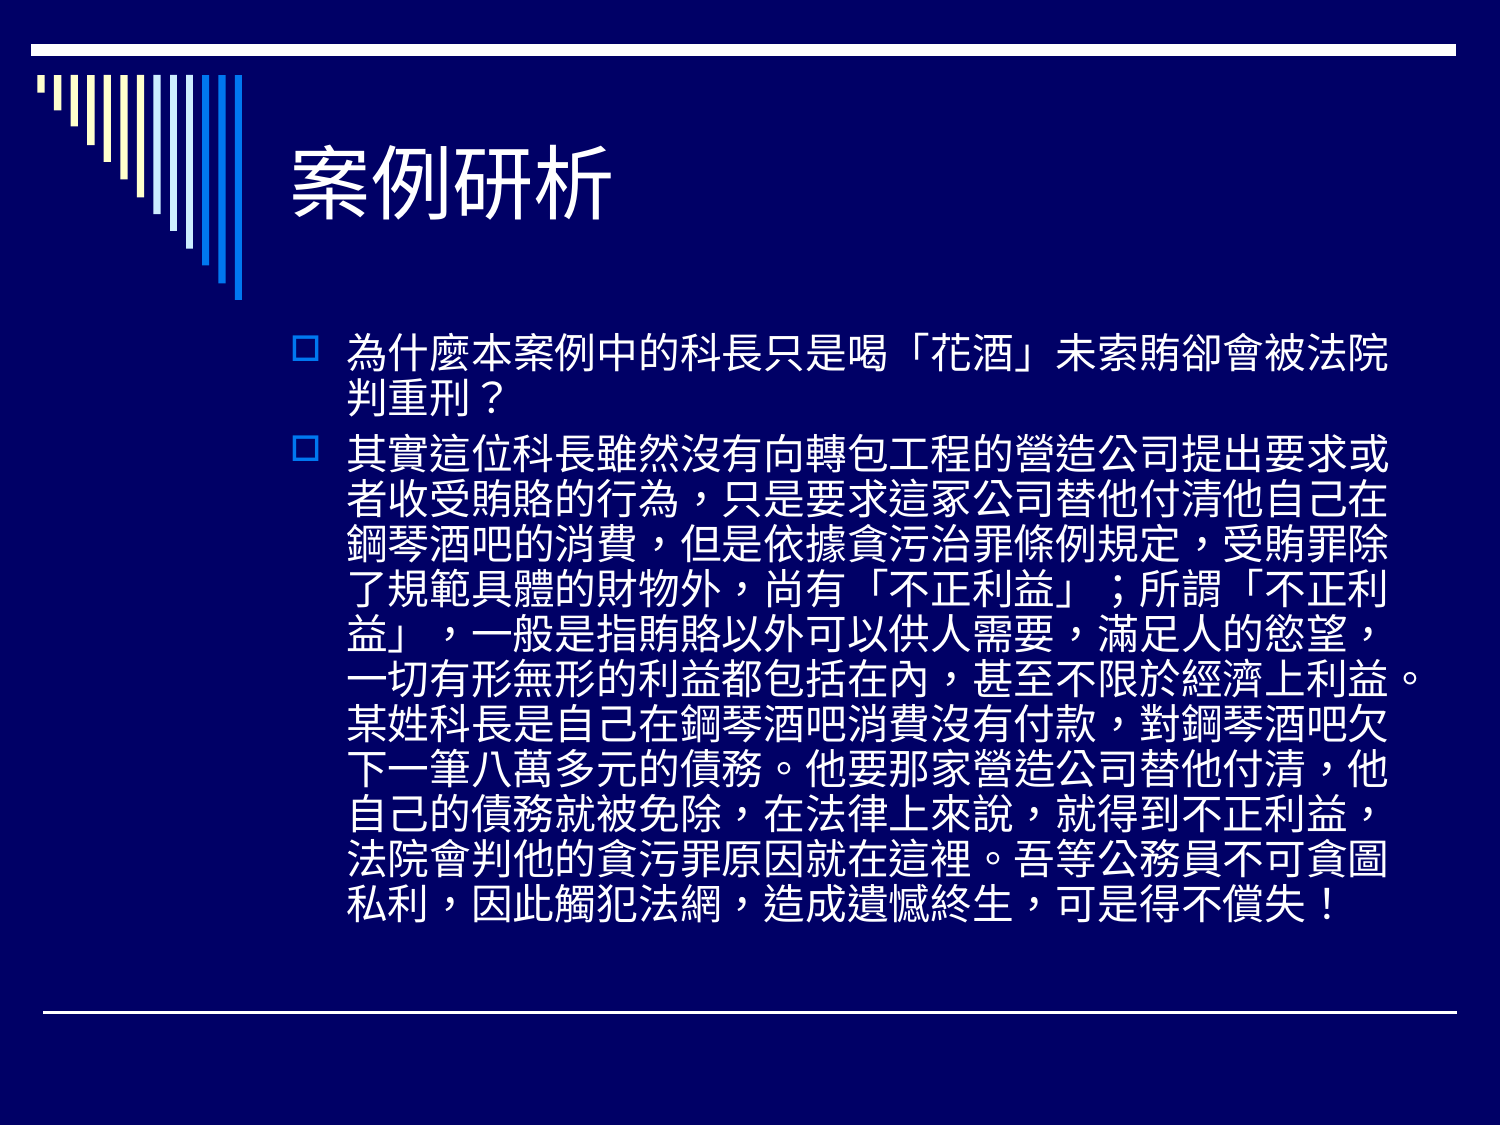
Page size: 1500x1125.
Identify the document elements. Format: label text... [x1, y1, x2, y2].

title 案例研析 [274, 75, 1425, 288]
list 為什麼本案例中的科長只是喝「花酒」未索賄卻會被法院判重刑？ 其實這位科長雖然沒有向轉包工程的營造公司提出要求或者收受賄賂的行為，只是要求這冢公司替他付清他自己在鋼琴酒吧的消費，但是依據貪污治罪條例規定，受賄罪除了規範具體的財物外，尚有「不正利益」；所謂「不正利益」，一般是指賄賂以外可以供人需要，滿足人的慾望，一切有形無形的利益都包括在內，甚至不限於經濟上利益。某姓科長是自己在鋼琴酒吧消費沒有付款，對鋼琴酒吧欠下一筆八萬多元的債務。他要那家營造公司替他付清，他自己的債務就被免除，在法律上來說，就得到不正利益，法院會判他的貪污罪原因就在這裡。吾等公務員不可貪圖私利，因此觸犯法網，造成遺憾終生，可是得不償失！ [274, 324, 1425, 1000]
